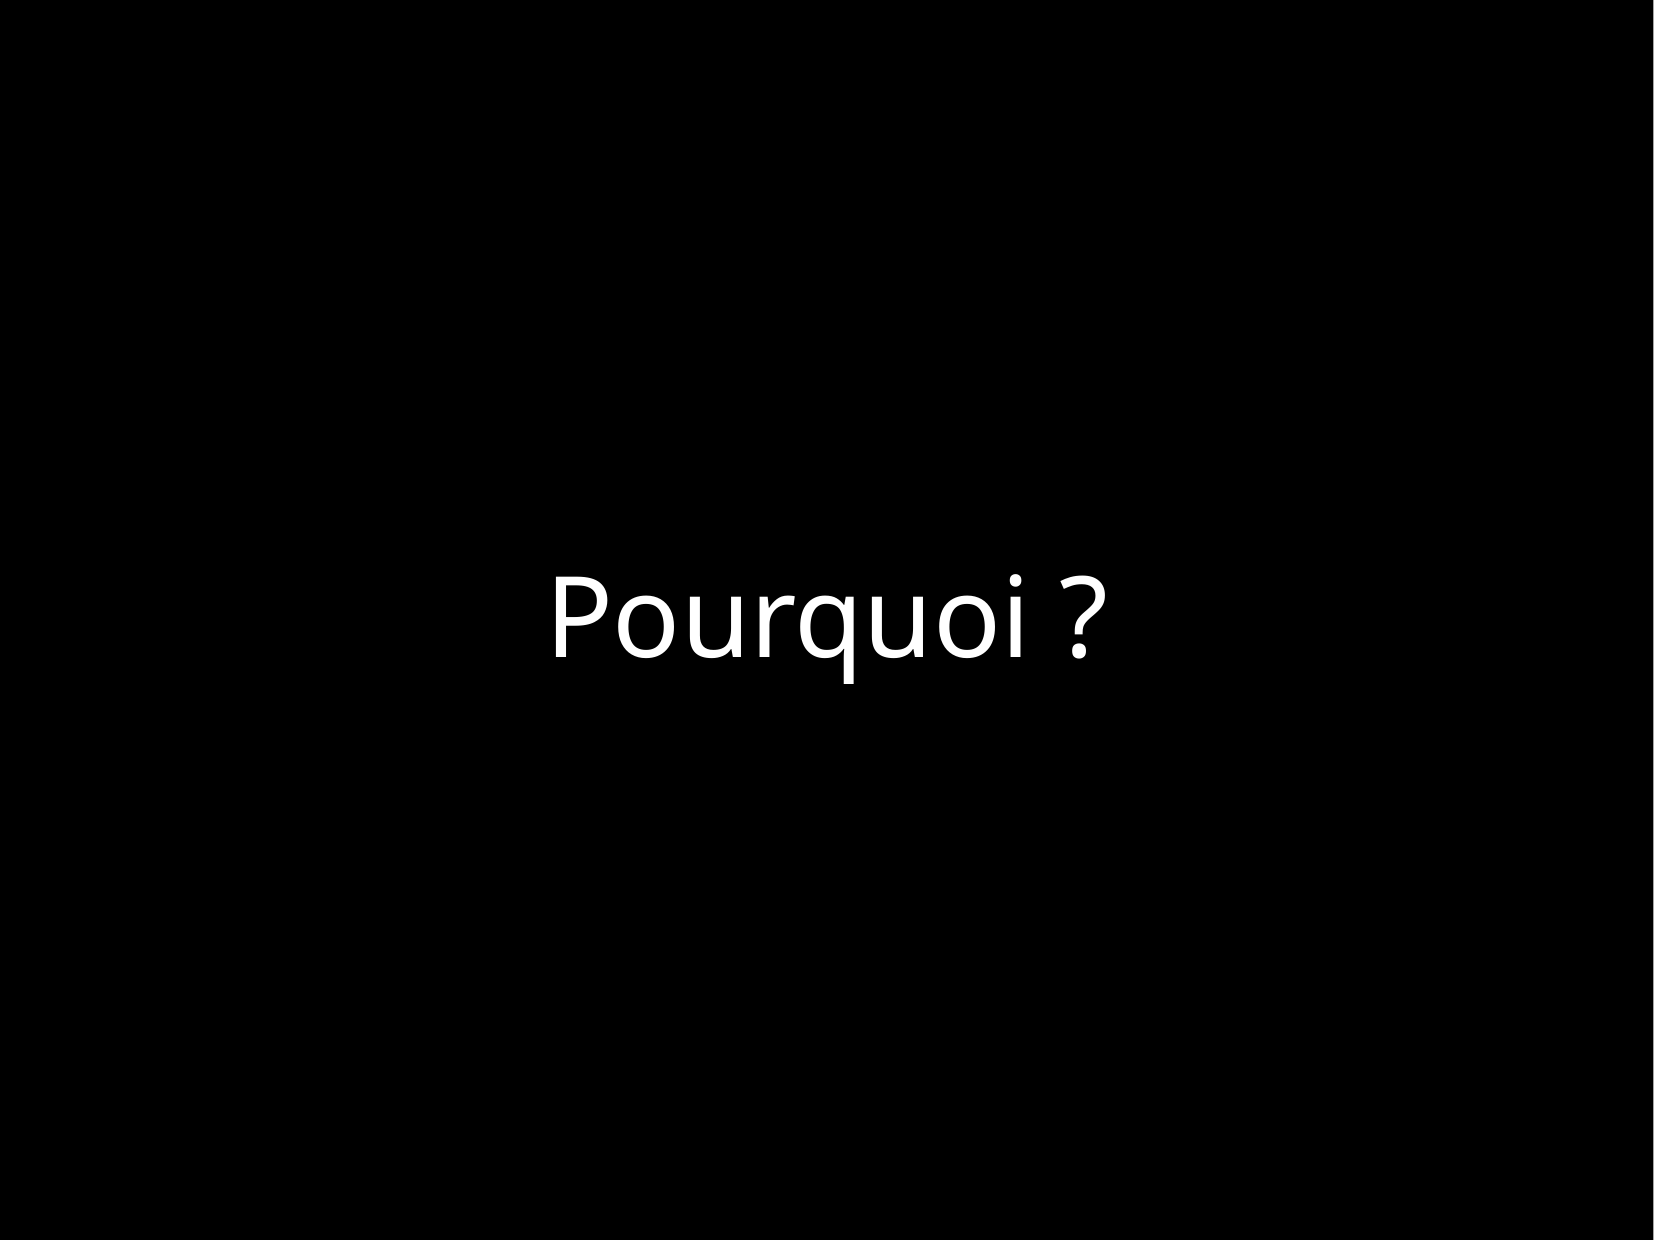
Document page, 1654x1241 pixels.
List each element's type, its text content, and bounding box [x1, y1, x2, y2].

title Pourquoi ? [82, 56, 1571, 1172]
